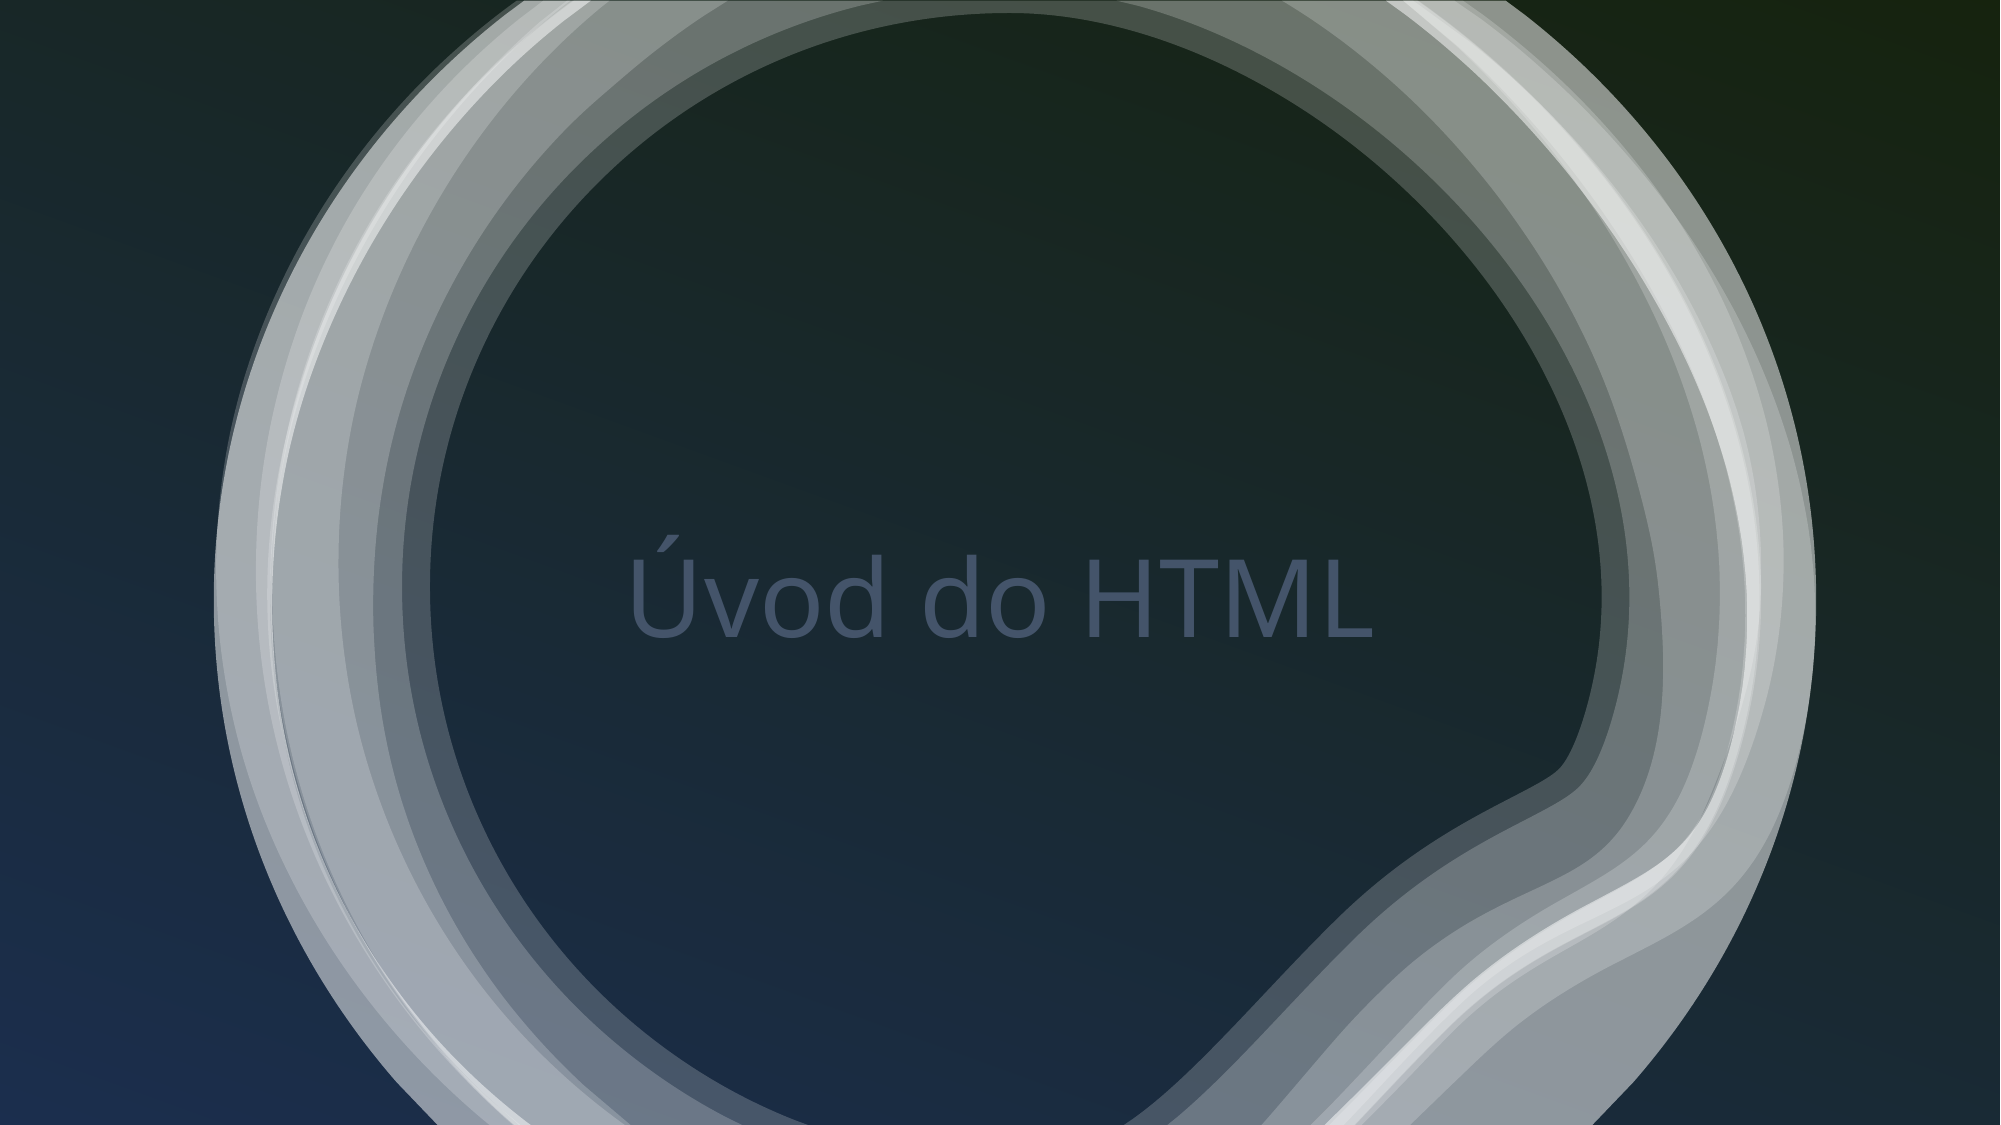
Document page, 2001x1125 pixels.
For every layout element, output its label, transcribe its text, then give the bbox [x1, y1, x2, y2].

text_box [0, 0, 2000, 1125]
title Úvod do HTML [527, 289, 1473, 669]
